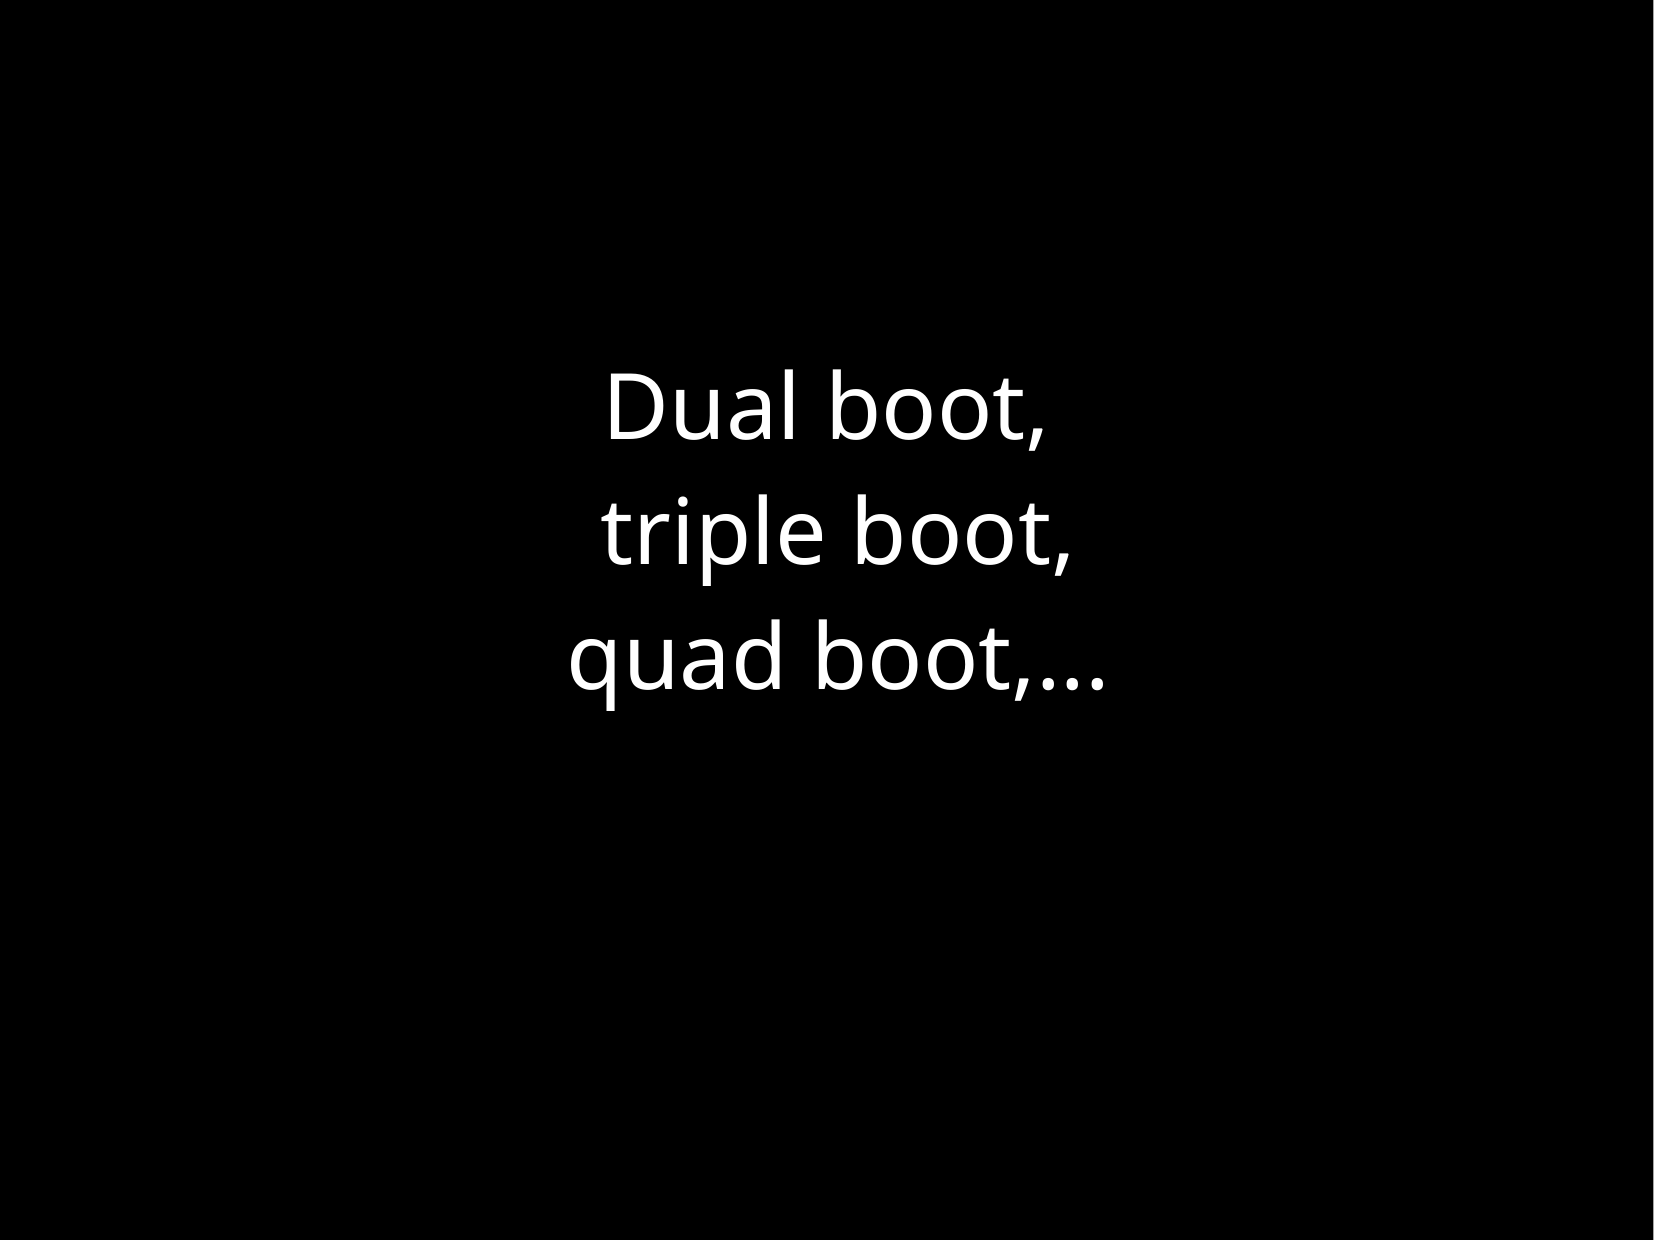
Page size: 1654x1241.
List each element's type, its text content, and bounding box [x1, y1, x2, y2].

subtitle Dual boot, triple boot, quad boot,... [82, 49, 1571, 1010]
